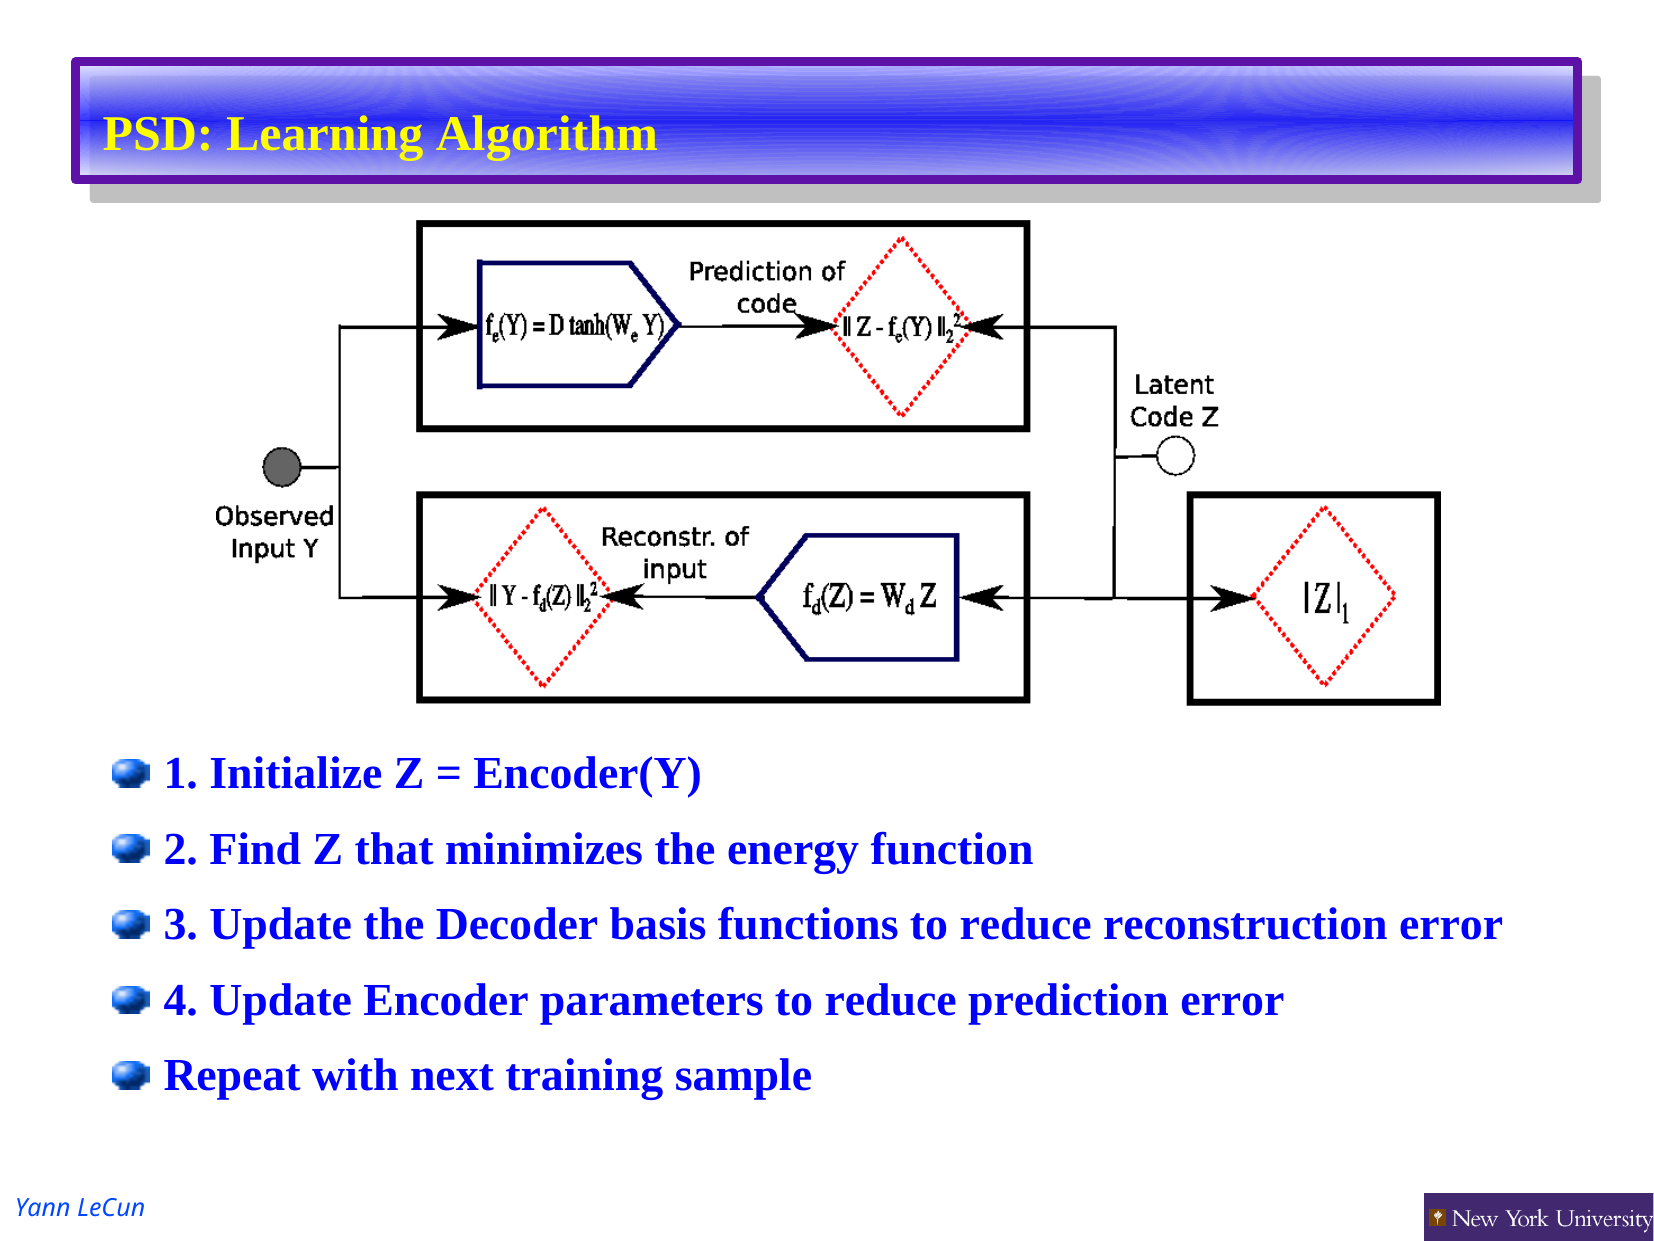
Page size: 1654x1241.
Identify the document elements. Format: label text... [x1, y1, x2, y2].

list 1. Initialize Z = Encoder(Y) 2. Find Z that minimizes the energy function 3. Update the Decoder basis functions to reduce reconstruction error 4. Update Encoder parameters to reduce prediction error Repeat with next training sample [112, 748, 1576, 1163]
picture [1424, 1193, 1654, 1241]
picture [216, 219, 1441, 707]
title PSD: Learning Algorithm [75, 61, 1578, 180]
